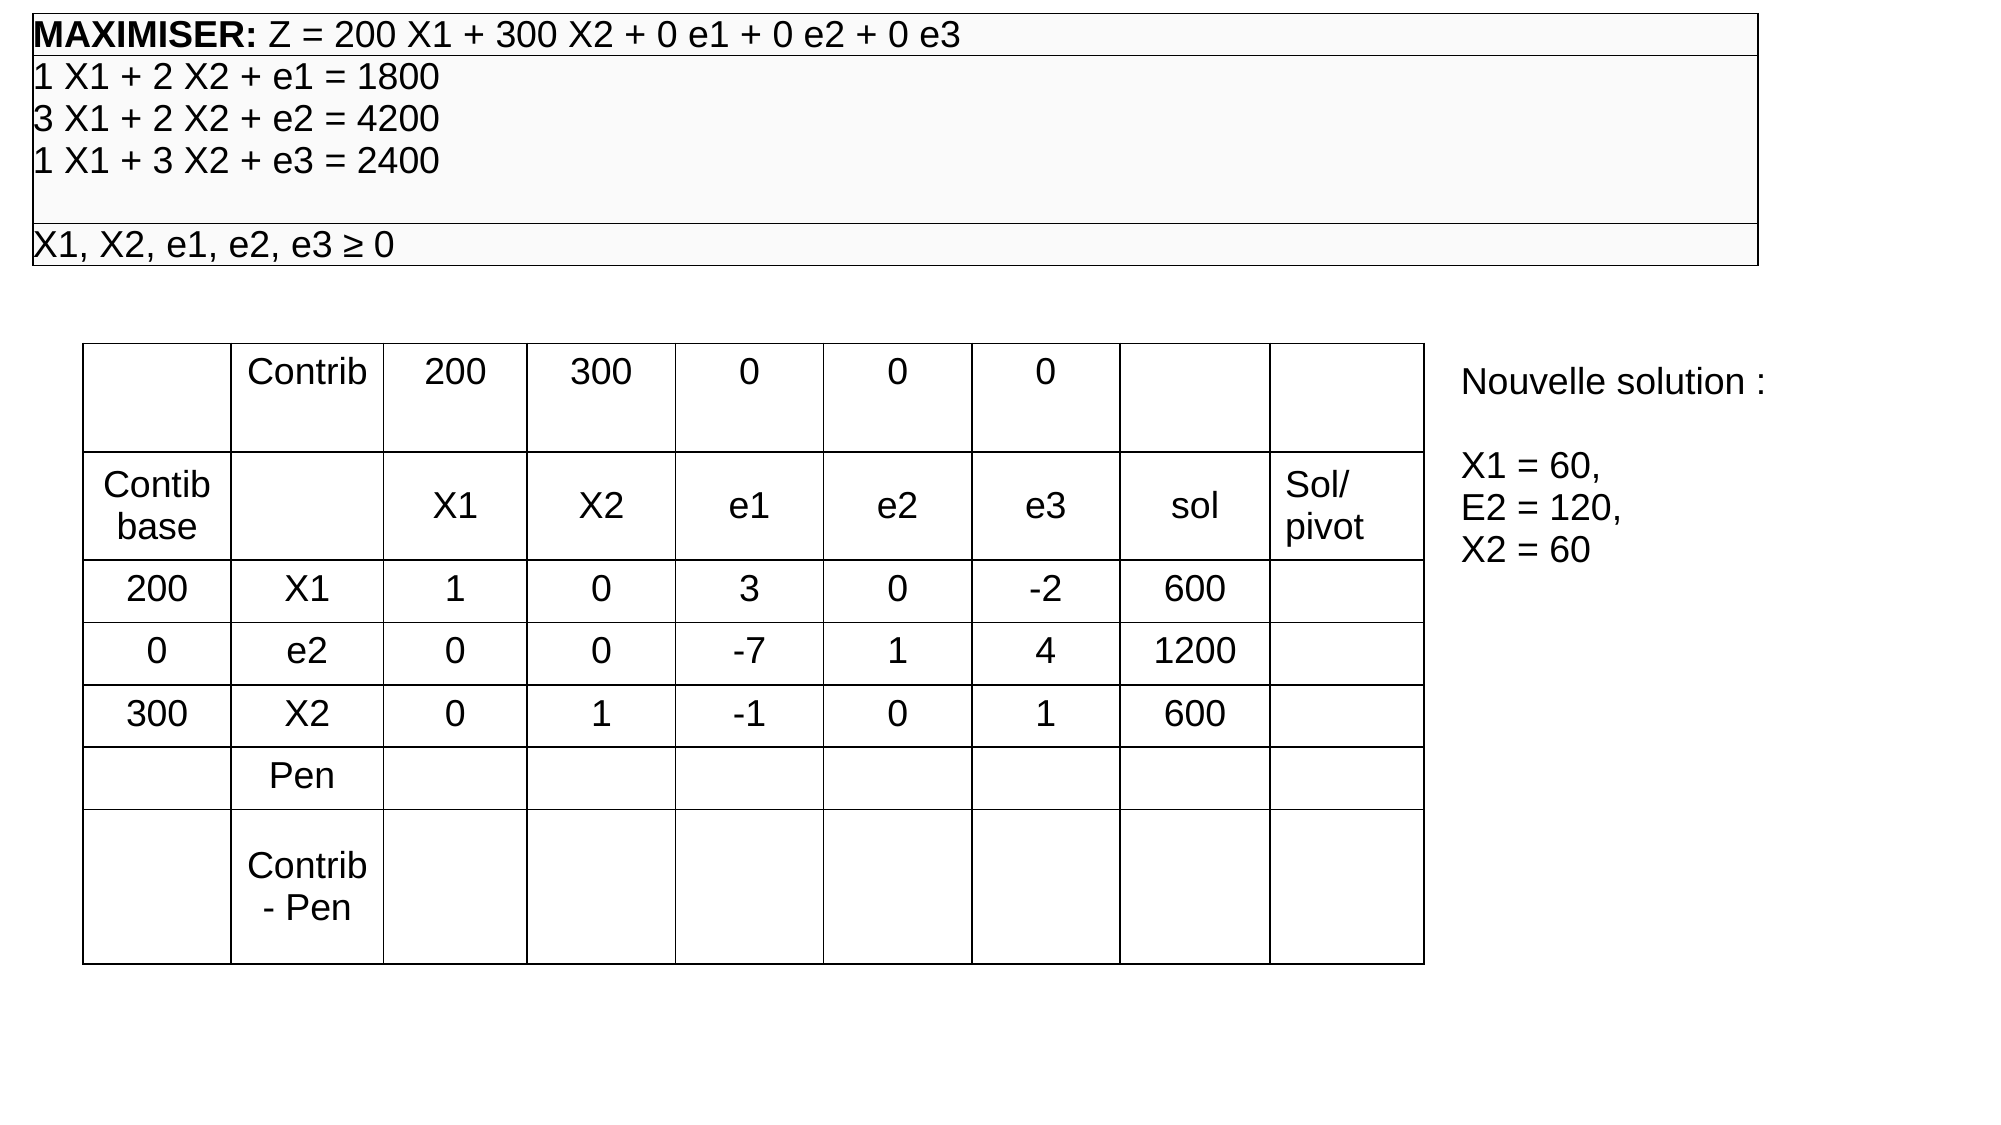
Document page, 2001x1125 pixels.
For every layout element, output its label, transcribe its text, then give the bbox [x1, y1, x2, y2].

table_cell [84, 748, 230, 809]
table_cell Pen [232, 748, 383, 809]
table_cell e2 [232, 623, 383, 684]
table_cell e2 [824, 453, 971, 559]
text_box Nouvelle solution : X1 = 60, E2 = 120, X2 = 60 [1446, 352, 1988, 901]
table_cell 1 [824, 623, 971, 684]
table_header [1121, 344, 1269, 451]
table_cell 0 [384, 686, 526, 746]
table_header MAXIMISER: Z = 200 X1 + 300 X2 + 0 e1 + 0 e2 + 0 e3 [34, 14, 1757, 55]
table_cell 1 [384, 561, 526, 622]
table_header 300 [528, 344, 675, 451]
table_cell [1271, 561, 1423, 622]
table_cell [384, 748, 526, 809]
table_cell Sol/pivot [1271, 453, 1423, 559]
table_cell 600 [1121, 686, 1269, 746]
table_cell [384, 810, 526, 963]
table_cell 300 [84, 686, 230, 746]
table_cell [676, 810, 823, 963]
table_cell 0 [84, 623, 230, 684]
table_header 0 [676, 344, 823, 451]
table_cell X1 [232, 561, 383, 622]
table_cell -7 [676, 623, 823, 684]
table_cell 600 [1121, 561, 1269, 622]
table_cell 1 X1 + 2 X2 + e1 = 1800 3 X1 + 2 X2 + e2 = 4200 1 X1 + 3 X2 + e3 = 2400 [34, 56, 1757, 223]
table_cell [824, 748, 971, 809]
table_cell -1 [676, 686, 823, 746]
table_cell 0 [824, 561, 971, 622]
table_cell [973, 810, 1119, 963]
table_cell 0 [528, 561, 675, 622]
table_cell e3 [973, 453, 1119, 559]
table_cell [1271, 810, 1423, 963]
table_cell [1121, 810, 1269, 963]
table_cell X1, X2, e1, e2, e3 ≥ 0 [34, 224, 1757, 265]
table_cell sol [1121, 453, 1269, 559]
table_cell [1271, 748, 1423, 809]
table_cell 1 [528, 686, 675, 746]
table_cell 1200 [1121, 623, 1269, 684]
table_header 0 [824, 344, 971, 451]
table_cell 0 [528, 623, 675, 684]
table_cell Contrib - Pen [232, 810, 383, 963]
table_cell [84, 810, 230, 963]
table_header Contrib [232, 344, 383, 451]
table_cell Contib base [84, 453, 230, 559]
table_cell X2 [528, 453, 675, 559]
table_header 0 [973, 344, 1119, 451]
table_cell [232, 453, 383, 559]
table_cell -2 [973, 561, 1119, 622]
table_cell 3 [676, 561, 823, 622]
table_cell [528, 748, 675, 809]
table_cell X1 [384, 453, 526, 559]
table_cell [676, 748, 823, 809]
table_cell [1121, 748, 1269, 809]
table_cell [1271, 623, 1423, 684]
table_header [1271, 344, 1423, 451]
table_cell e1 [676, 453, 823, 559]
table_header [84, 344, 230, 451]
table_cell 0 [384, 623, 526, 684]
table_cell [1271, 686, 1423, 746]
table_cell [824, 810, 971, 963]
table_cell 4 [973, 623, 1119, 684]
table_cell X2 [232, 686, 383, 746]
table_cell [528, 810, 675, 963]
table_cell 200 [84, 561, 230, 622]
table_cell 1 [973, 686, 1119, 746]
table_cell [973, 748, 1119, 809]
table_cell 0 [824, 686, 971, 746]
table_header 200 [384, 344, 526, 451]
